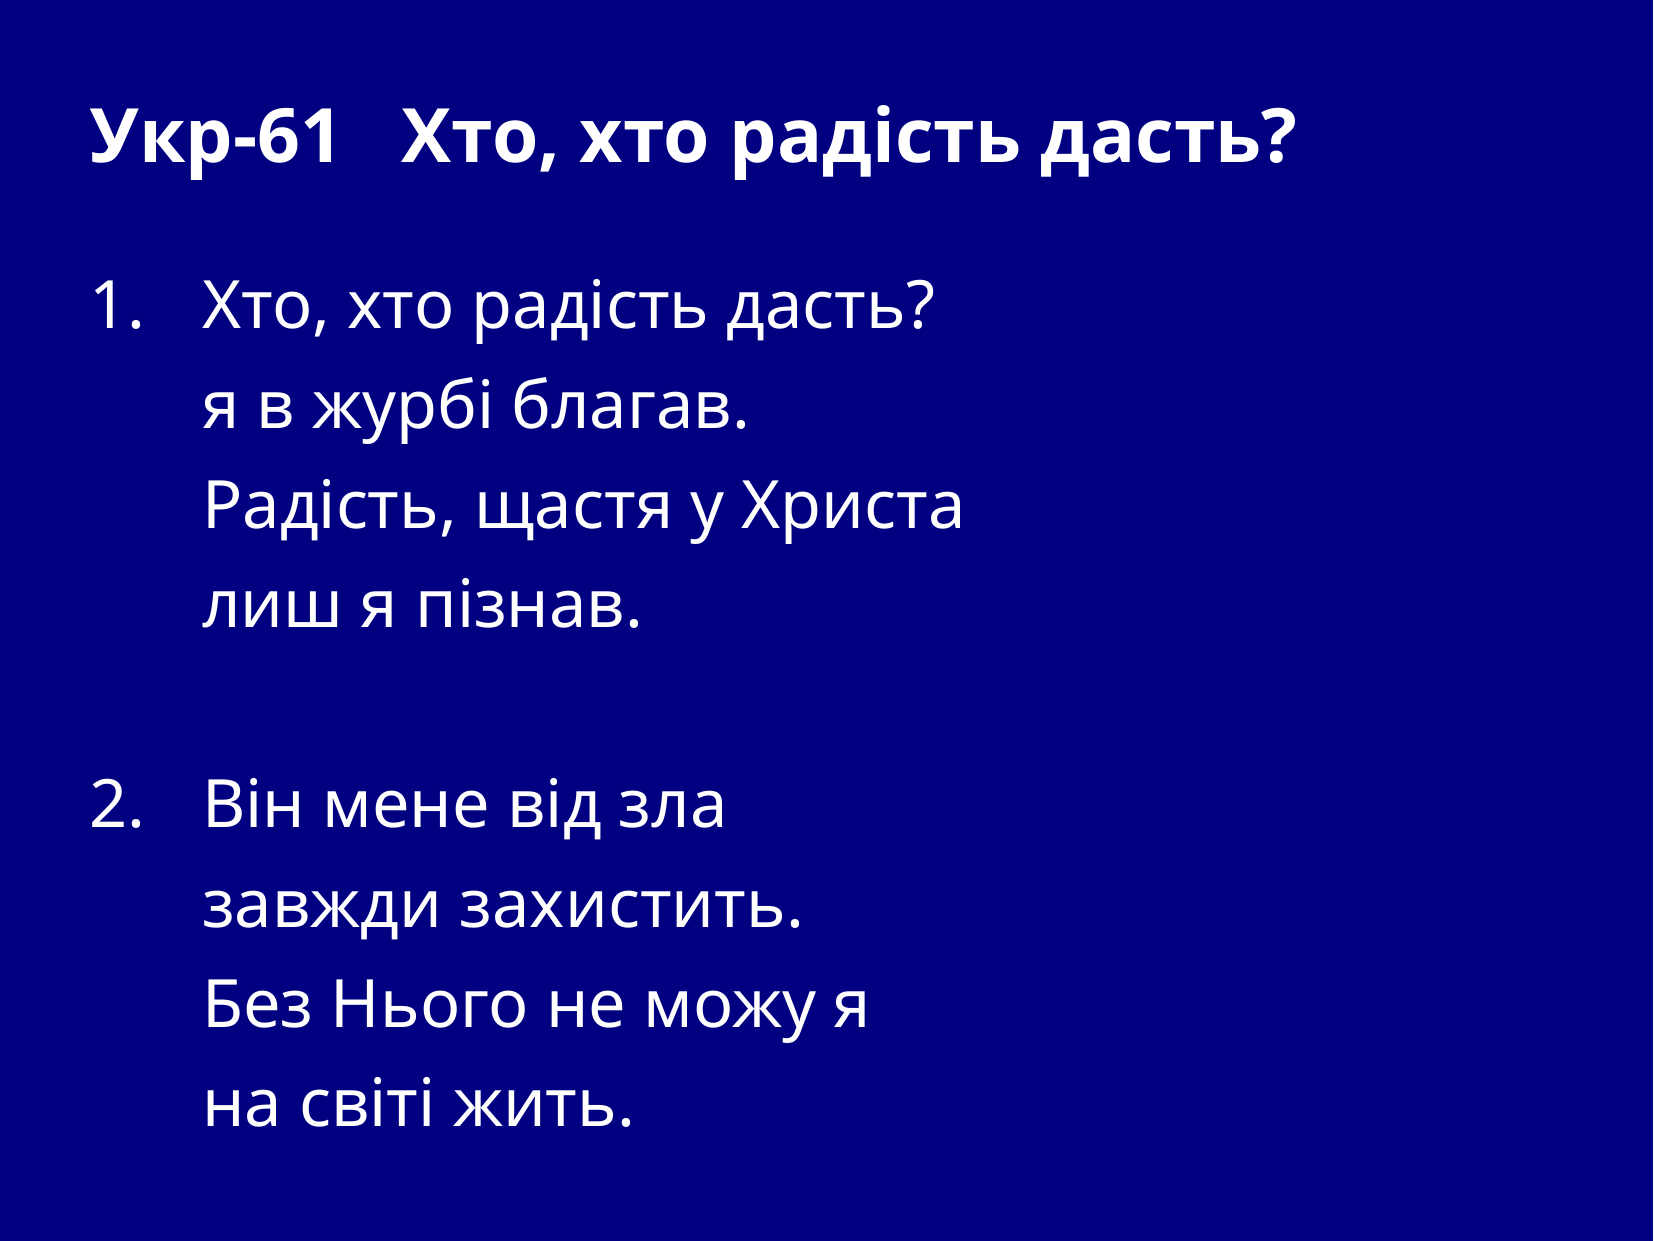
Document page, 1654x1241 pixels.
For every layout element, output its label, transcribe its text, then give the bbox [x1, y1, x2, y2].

text_box 1. Хто, хто радість дасть? я в журбі благав. Радість, щастя у Христа лиш я пізнав. 2. Він мене від зла завжди захистить. Без Нього не можу я на світі жить. [75, 188, 1576, 1163]
text_box Укр-61 Хто, хто радість дасть? [75, 75, 1576, 188]
